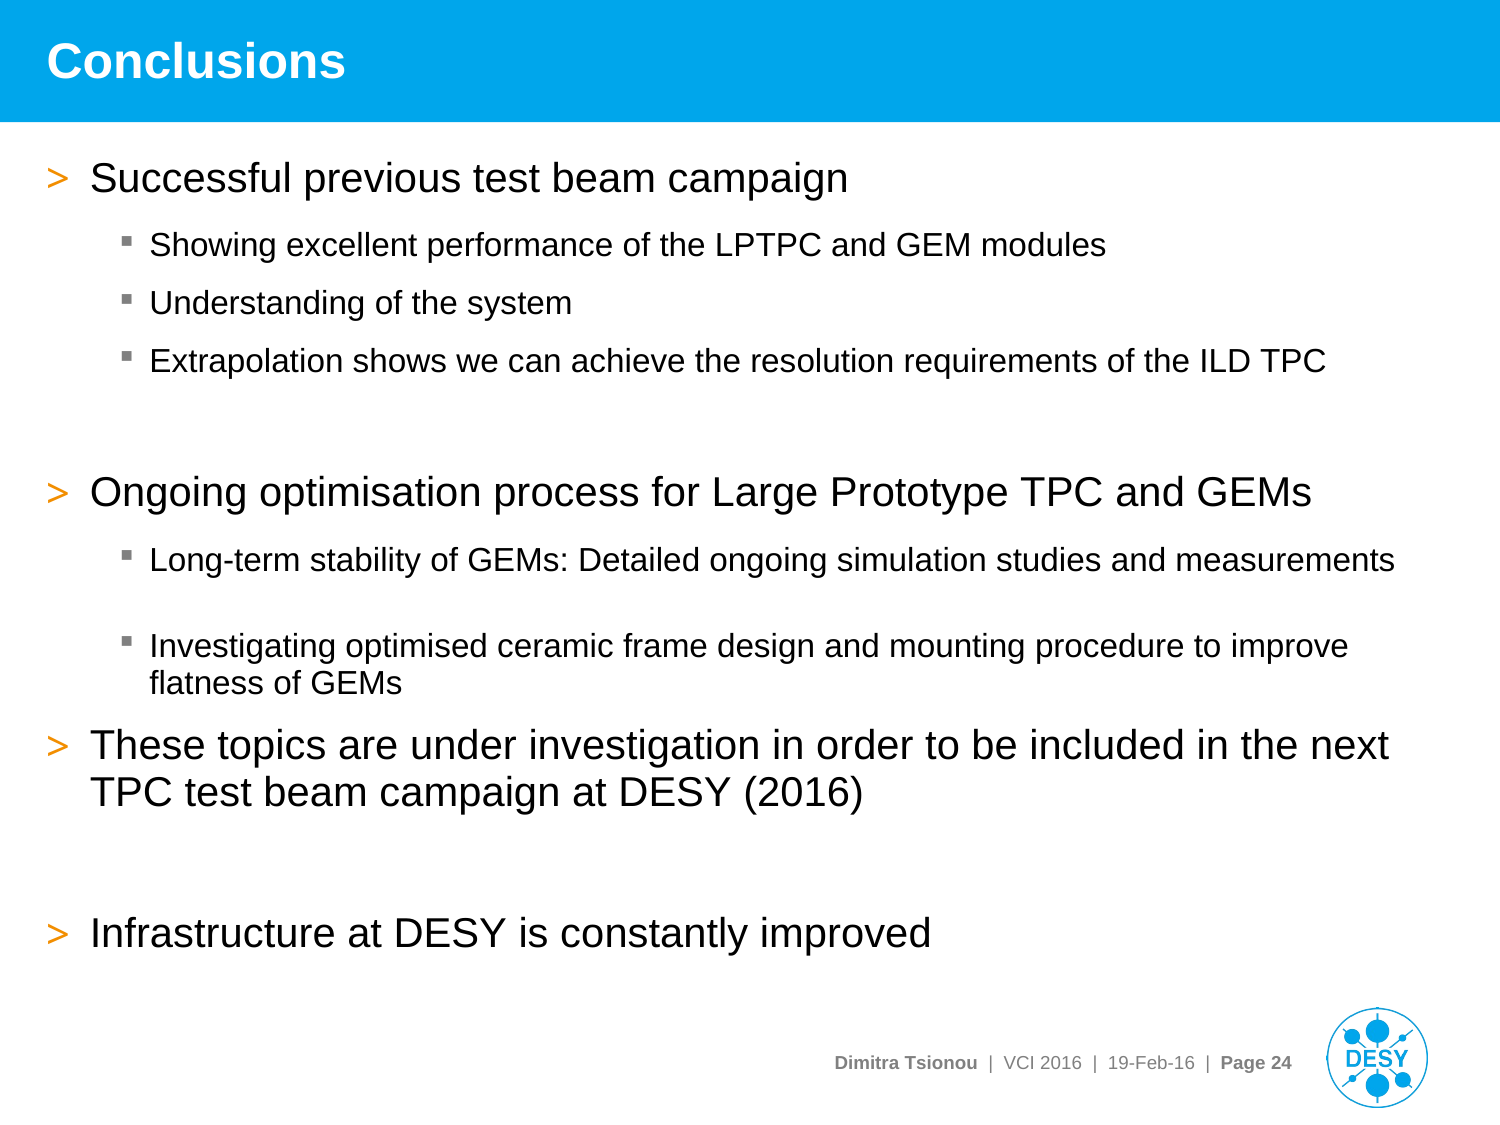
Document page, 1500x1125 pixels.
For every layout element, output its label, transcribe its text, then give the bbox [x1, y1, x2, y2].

picture [1326, 1007, 1428, 1108]
title Conclusions [46, 16, 1445, 107]
list Successful previous test beam campaign Showing excellent performance of the LPTPC and GEM modules Understanding of the system Extrapolation shows we can achieve the resolution requirements of the ILD TPC Ongoing optimisation process for Large Prototype TPC and GEMs Long-term stability of GEMs: Detailed ongoing simulation studies and measurements Investigating optimised ceramic frame design and mounting procedure to improve flatness of GEMs These topics are under investigation in order to be included in the next TPC test beam campaign at DESY (2016) Infrastructure at DESY is constantly improved [46, 154, 1444, 991]
